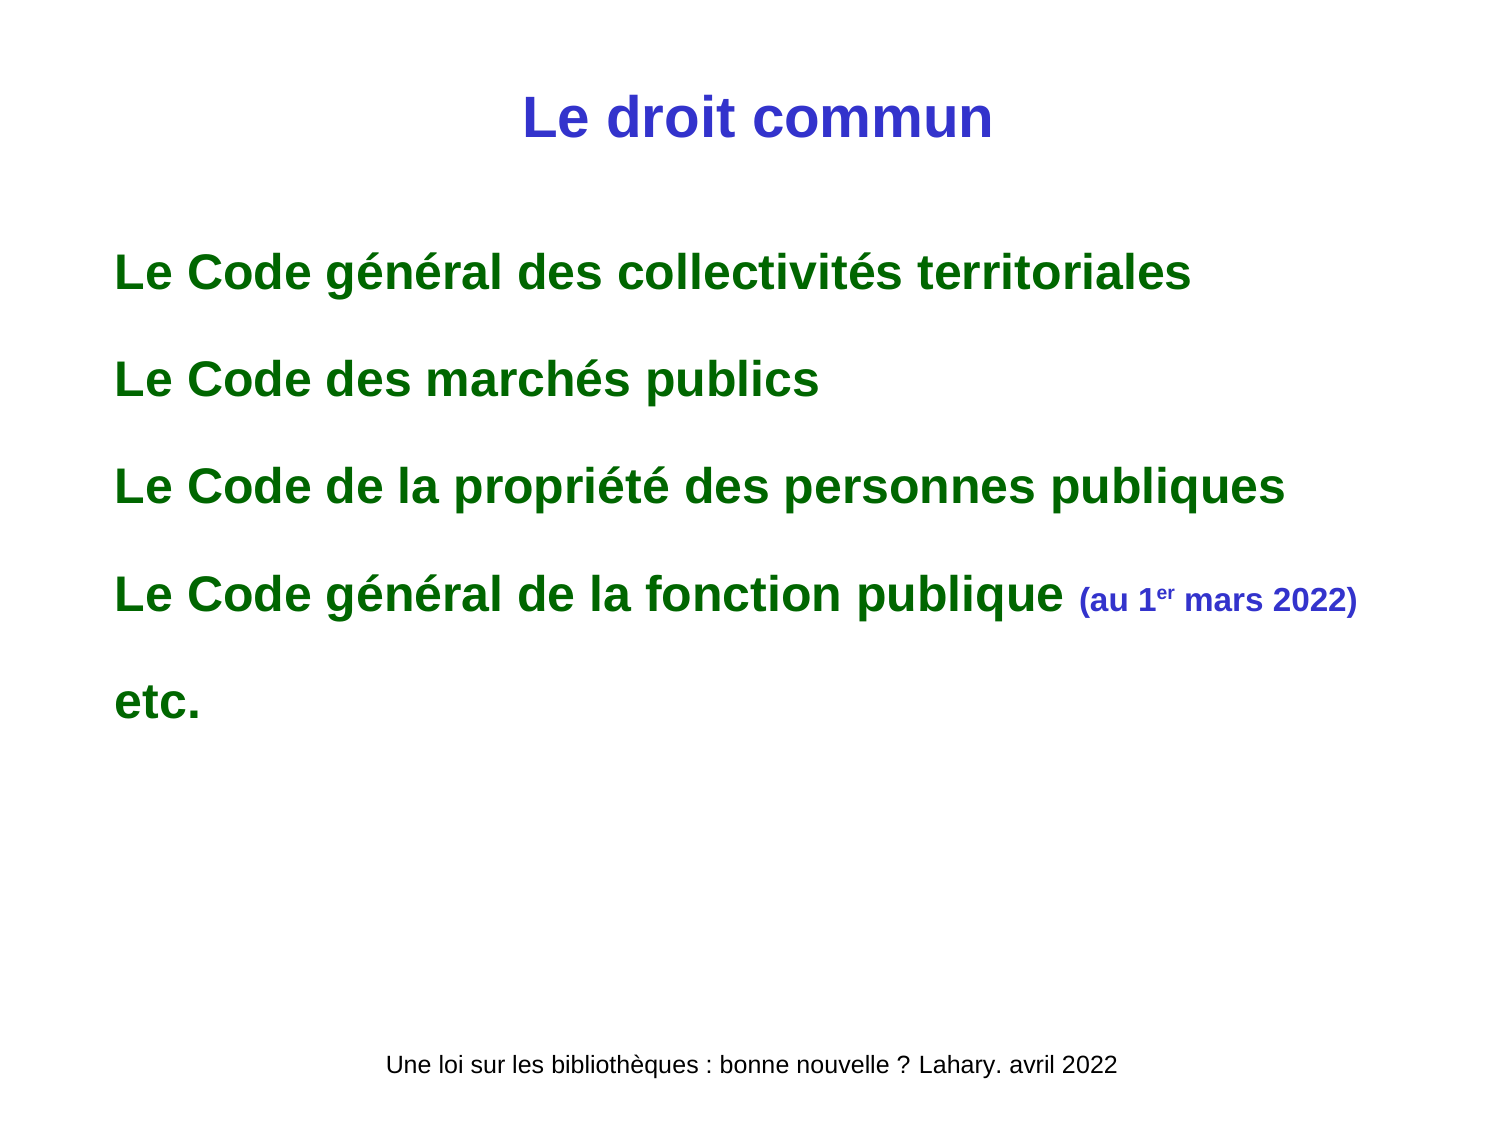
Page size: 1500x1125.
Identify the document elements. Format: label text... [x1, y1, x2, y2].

text_box Le Code général des collectivités territoriales Le Code des marchés publics Le Code de la propriété des personnes publiques Le Code général de la fonction publique (au 1er mars 2022) etc. [100, 231, 1400, 821]
title Le droit commun [64, 54, 1453, 173]
text_box Une loi sur les bibliothèques : bonne nouvelle ? Lahary. avril 2022 [52, 1041, 1453, 1117]
